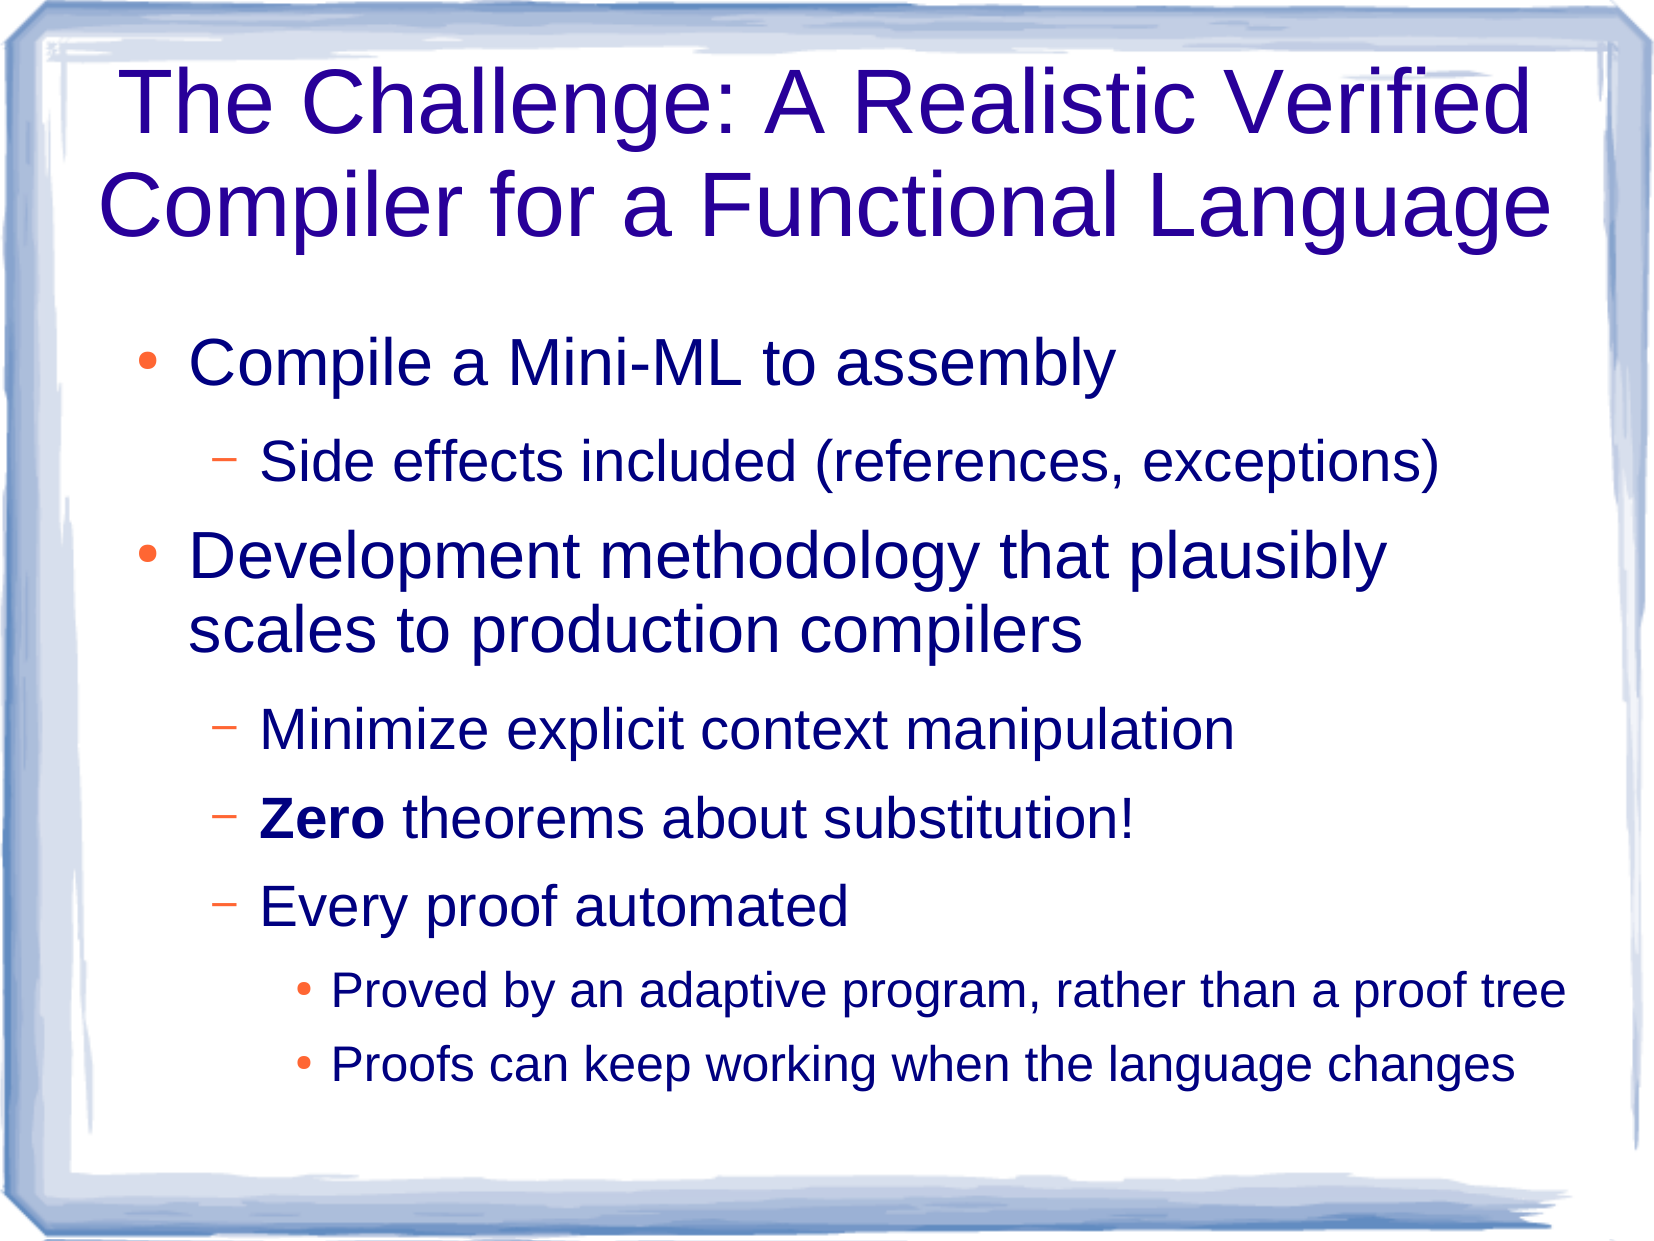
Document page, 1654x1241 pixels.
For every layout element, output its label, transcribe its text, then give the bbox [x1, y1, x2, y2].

list Compile a Mini-ML to assembly Side effects included (references, exceptions) Development methodology that plausibly scales to production compilers Minimize explicit context manipulation Zero theorems about substitution! Every proof automated Proved by an adaptive program, rather than a proof tree Proofs can keep working when the language changes [118, 324, 1571, 1163]
picture [0, 0, 1654, 1241]
title The Challenge: A Realistic Verified Compiler for a Functional Language [82, 39, 1571, 267]
